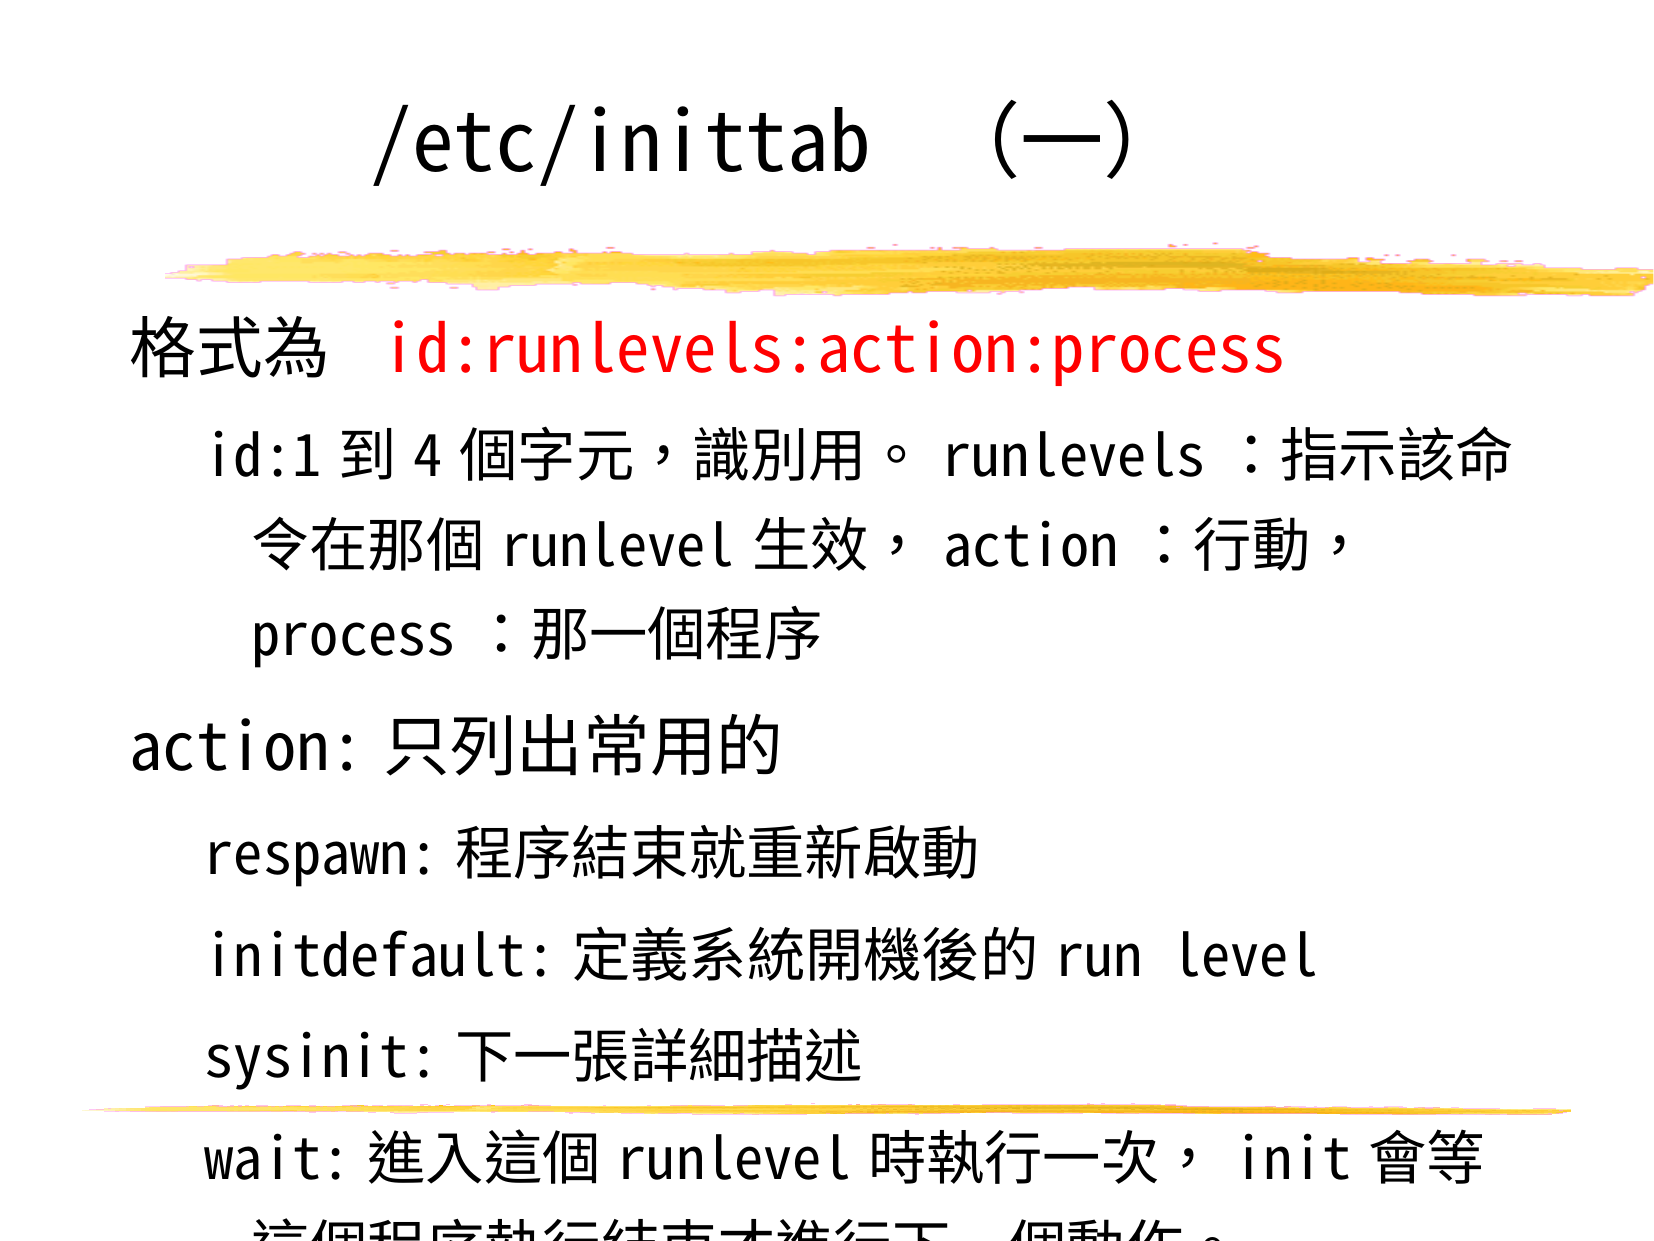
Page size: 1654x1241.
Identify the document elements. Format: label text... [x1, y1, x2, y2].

picture [1536, 1102, 1571, 1117]
picture [82, 1102, 129, 1117]
picture [165, 237, 1654, 308]
list 格式為 id:runlevels:action:process id:1到4個字元，識別用。runlevels：指示該命令在那個runlevel生效，action：行動， process：那一個程序 action:只列出常用的 respawn:程序結束就重新啟動 initdefault:定義系統開機後的run level sysinit:下一張詳細描述 wait:進入這個runlevel時執行一次，init會等這個程序執行結束才進行下一個動作。 ctrlaltdel：壓下ctrlaltdel [129, 289, 1536, 1189]
title /etc/inittab （一） [76, 28, 1482, 236]
